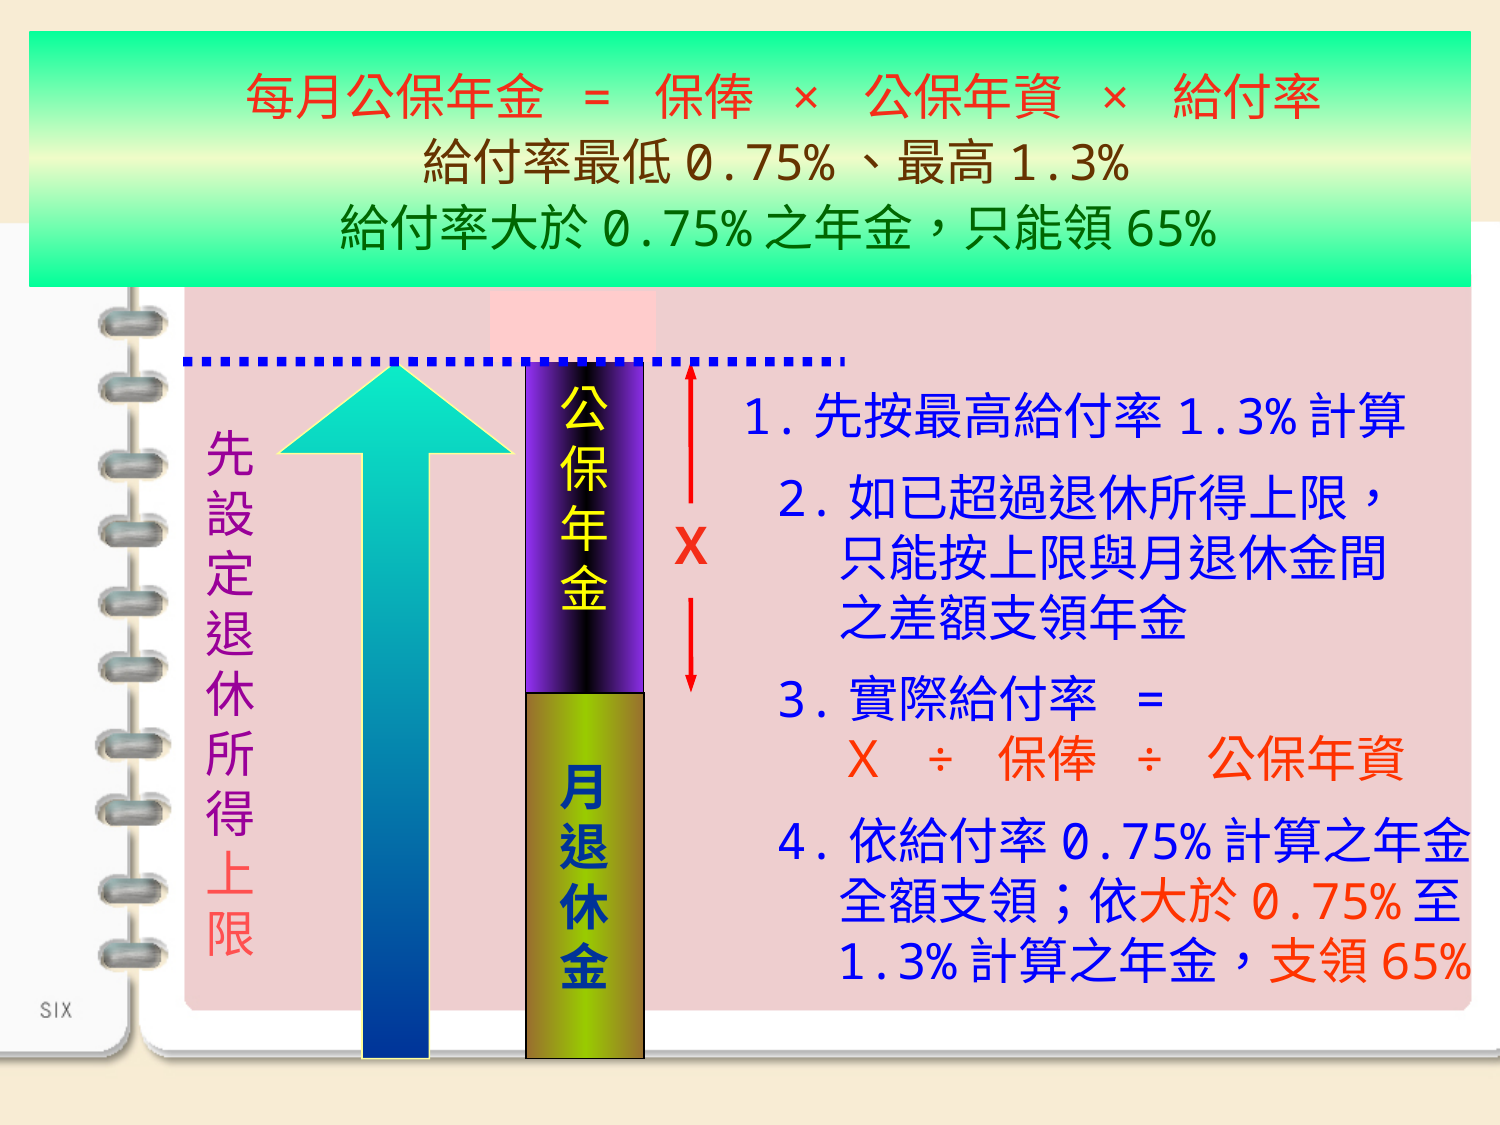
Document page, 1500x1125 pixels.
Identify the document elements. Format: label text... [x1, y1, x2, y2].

text_box 給付率最低0.75%、最高1.3% [407, 125, 1116, 196]
text_box 公 保 年 金 [526, 362, 644, 693]
text_box [289, 426, 514, 1059]
text_box 先 設 定 退 休 所 得 上 限 [171, 397, 289, 988]
text_box 給付率大於0.75%之年金，只能領65% [325, 185, 1258, 267]
text_box 4.依給付率0.75%計算之年金 全額支領；依大於0.75%至 1.3%計算之年金，支領65% [762, 799, 1435, 1000]
text_box [29, 31, 1471, 287]
text_box 1.先按最高給付率1.3%計算 [726, 373, 1423, 456]
text_box [490, 291, 656, 362]
text_box 3.實際給付率 = Ｘ ÷ 保俸 ÷ 公保年資 [762, 645, 1435, 799]
text_box 月 退 休 金 [526, 693, 644, 1059]
text_box 每月公保年金 = 保俸 × 公保年資 × 給付率 [230, 54, 1258, 137]
text_box 2.如已超過退休所得上限， 只能按上限與月退休金間 之差額支領年金 [762, 456, 1435, 645]
text_box Ｘ [644, 503, 738, 586]
